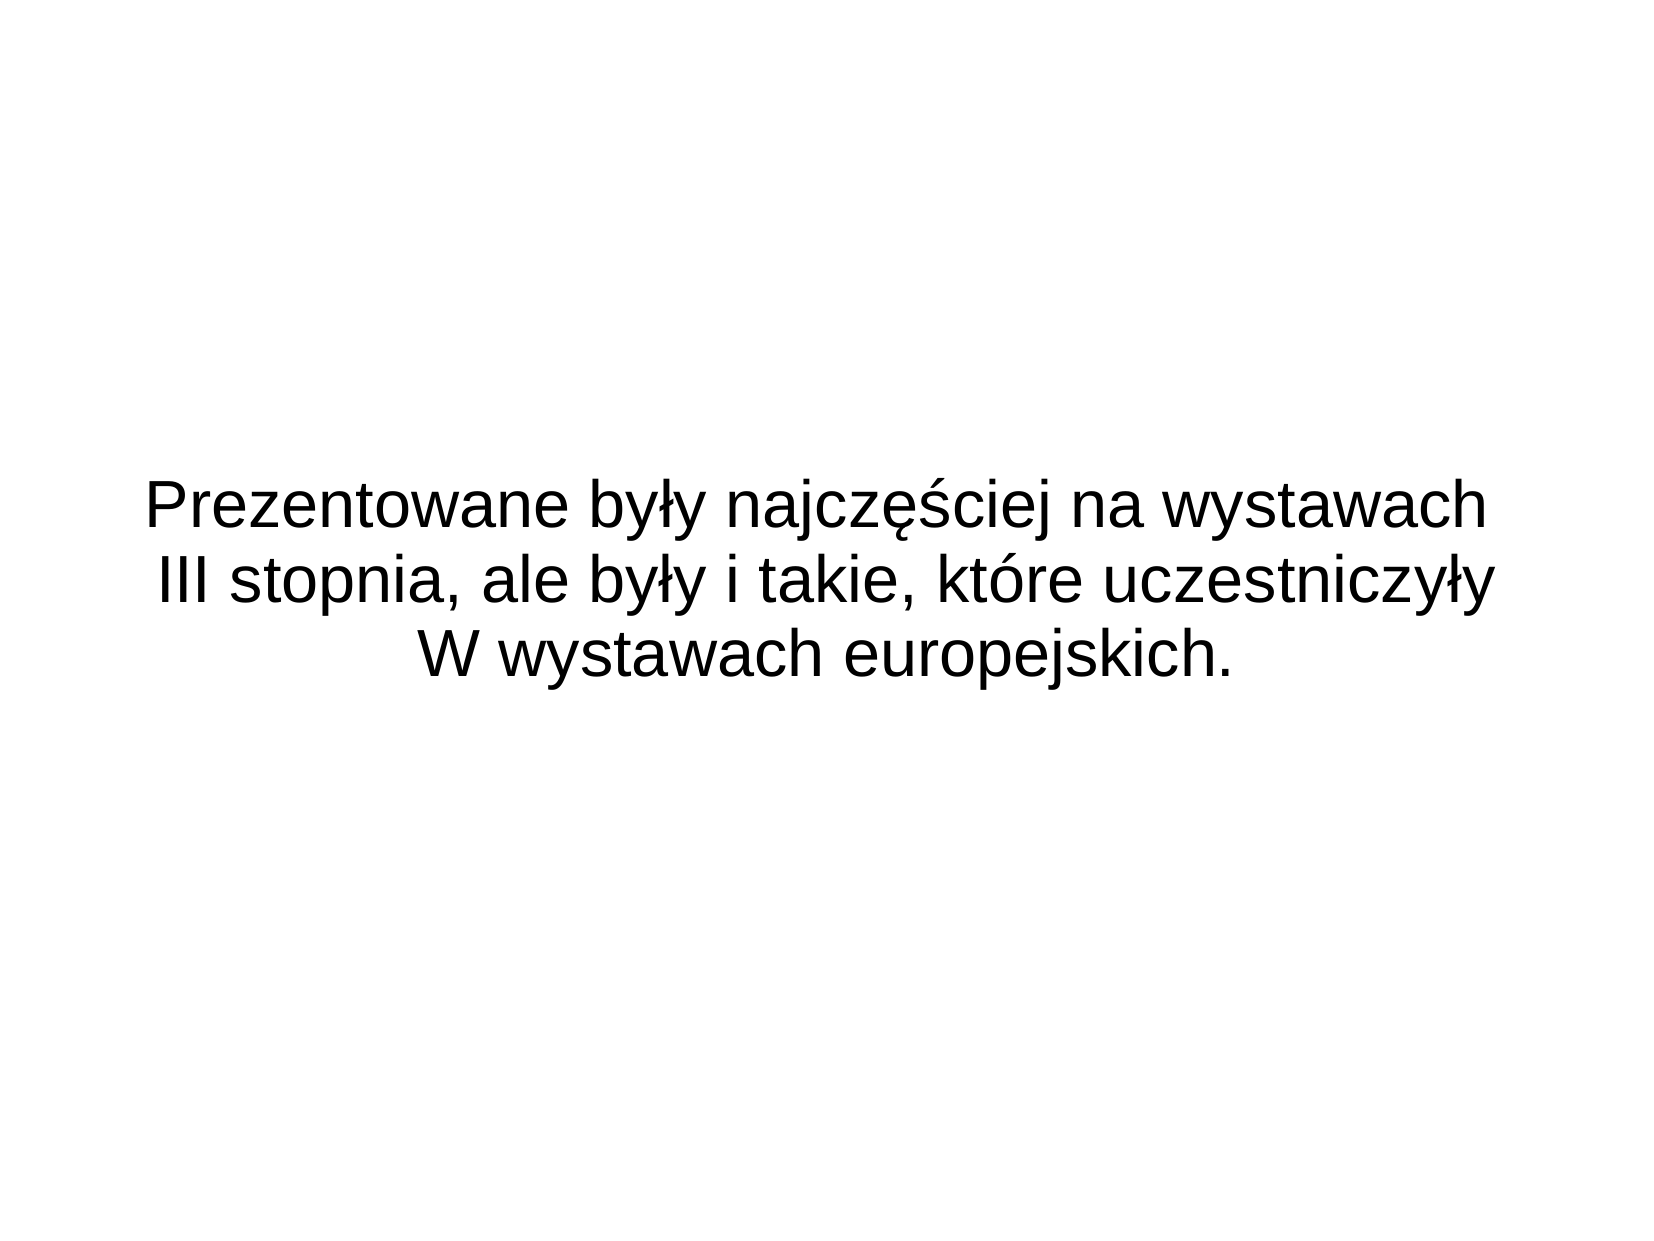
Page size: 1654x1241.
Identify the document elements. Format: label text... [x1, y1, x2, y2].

subtitle Prezentowane były najczęściej na wystawach III stopnia, ale były i takie, które uczestniczyły W wystawach europejskich. [82, 49, 1571, 1109]
